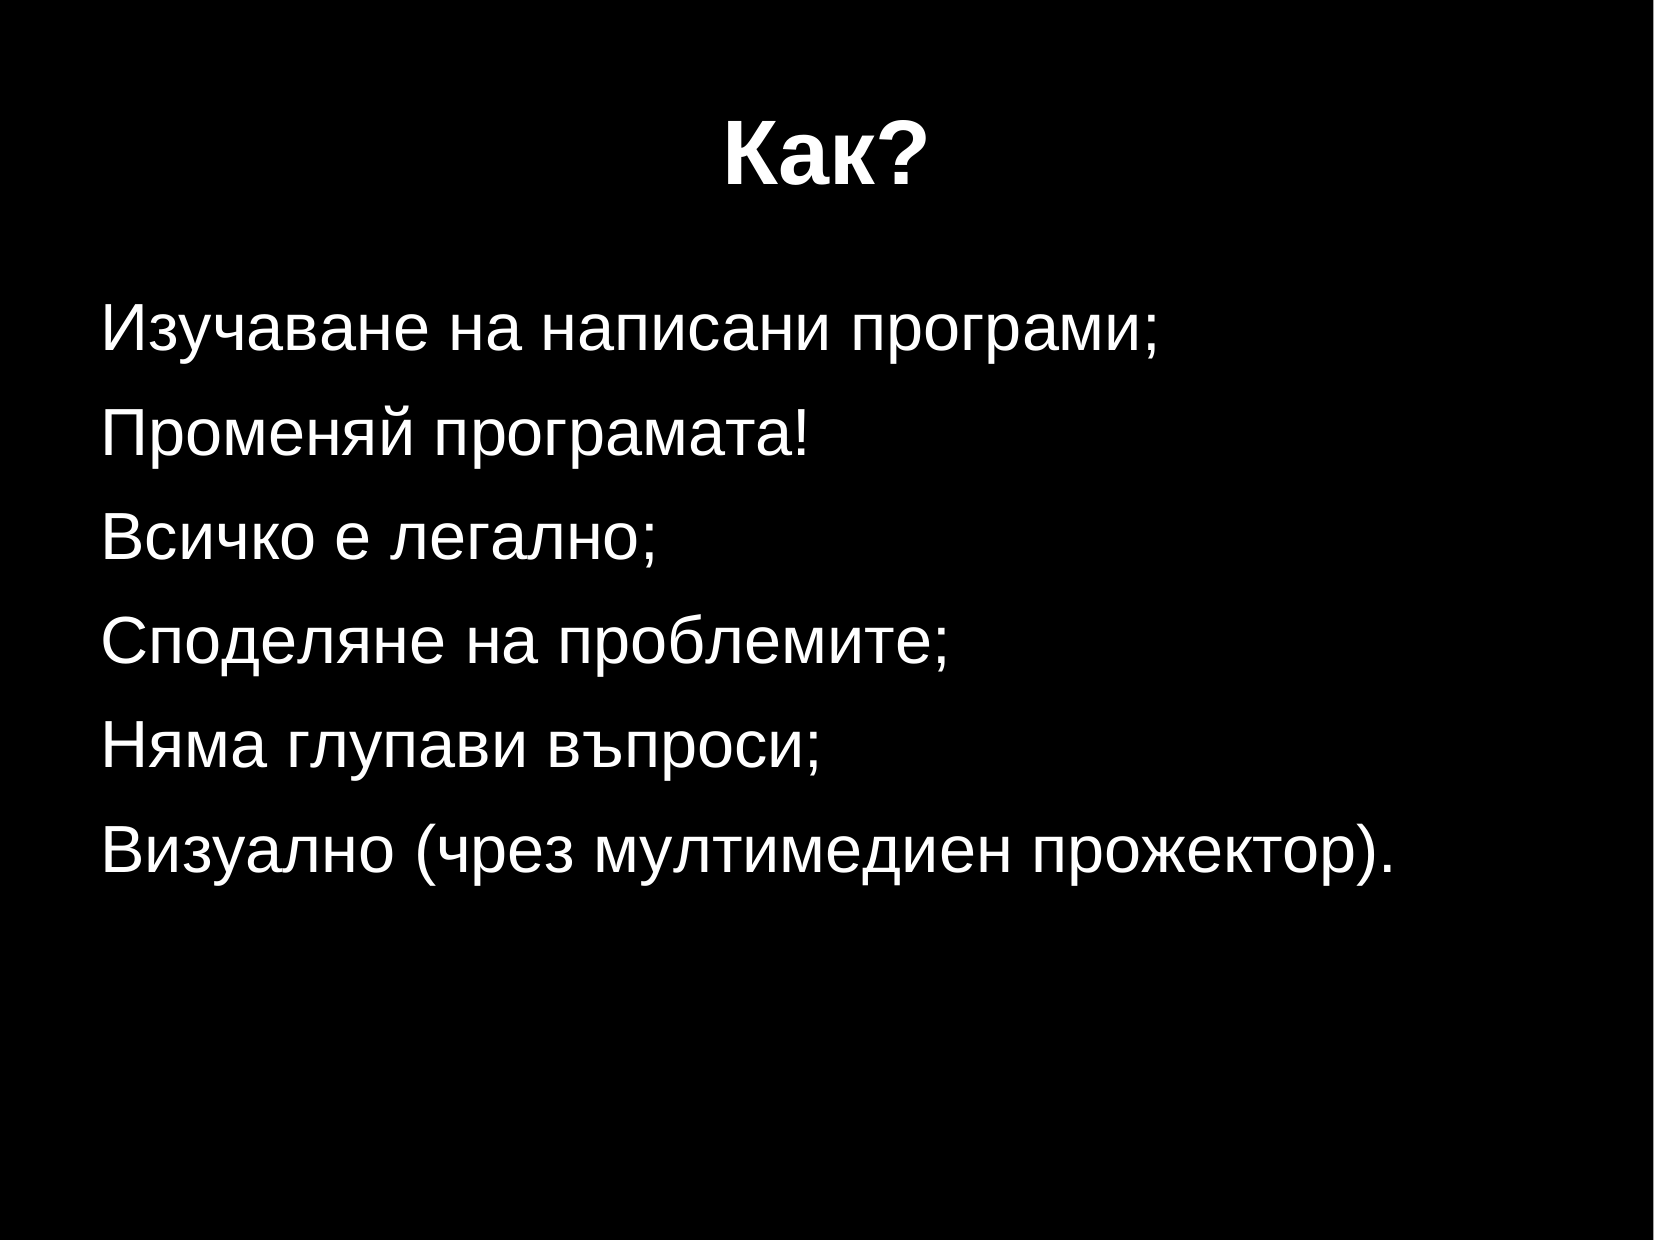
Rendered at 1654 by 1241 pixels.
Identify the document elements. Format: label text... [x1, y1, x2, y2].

list Изучаване на написани програми; Променяй програмата! Всичко е легално; Споделяне на проблемите; Няма глупави въпроси; Визуално (чрез мултимедиен прожектор). [82, 290, 1571, 1109]
title Как? [82, 49, 1571, 257]
